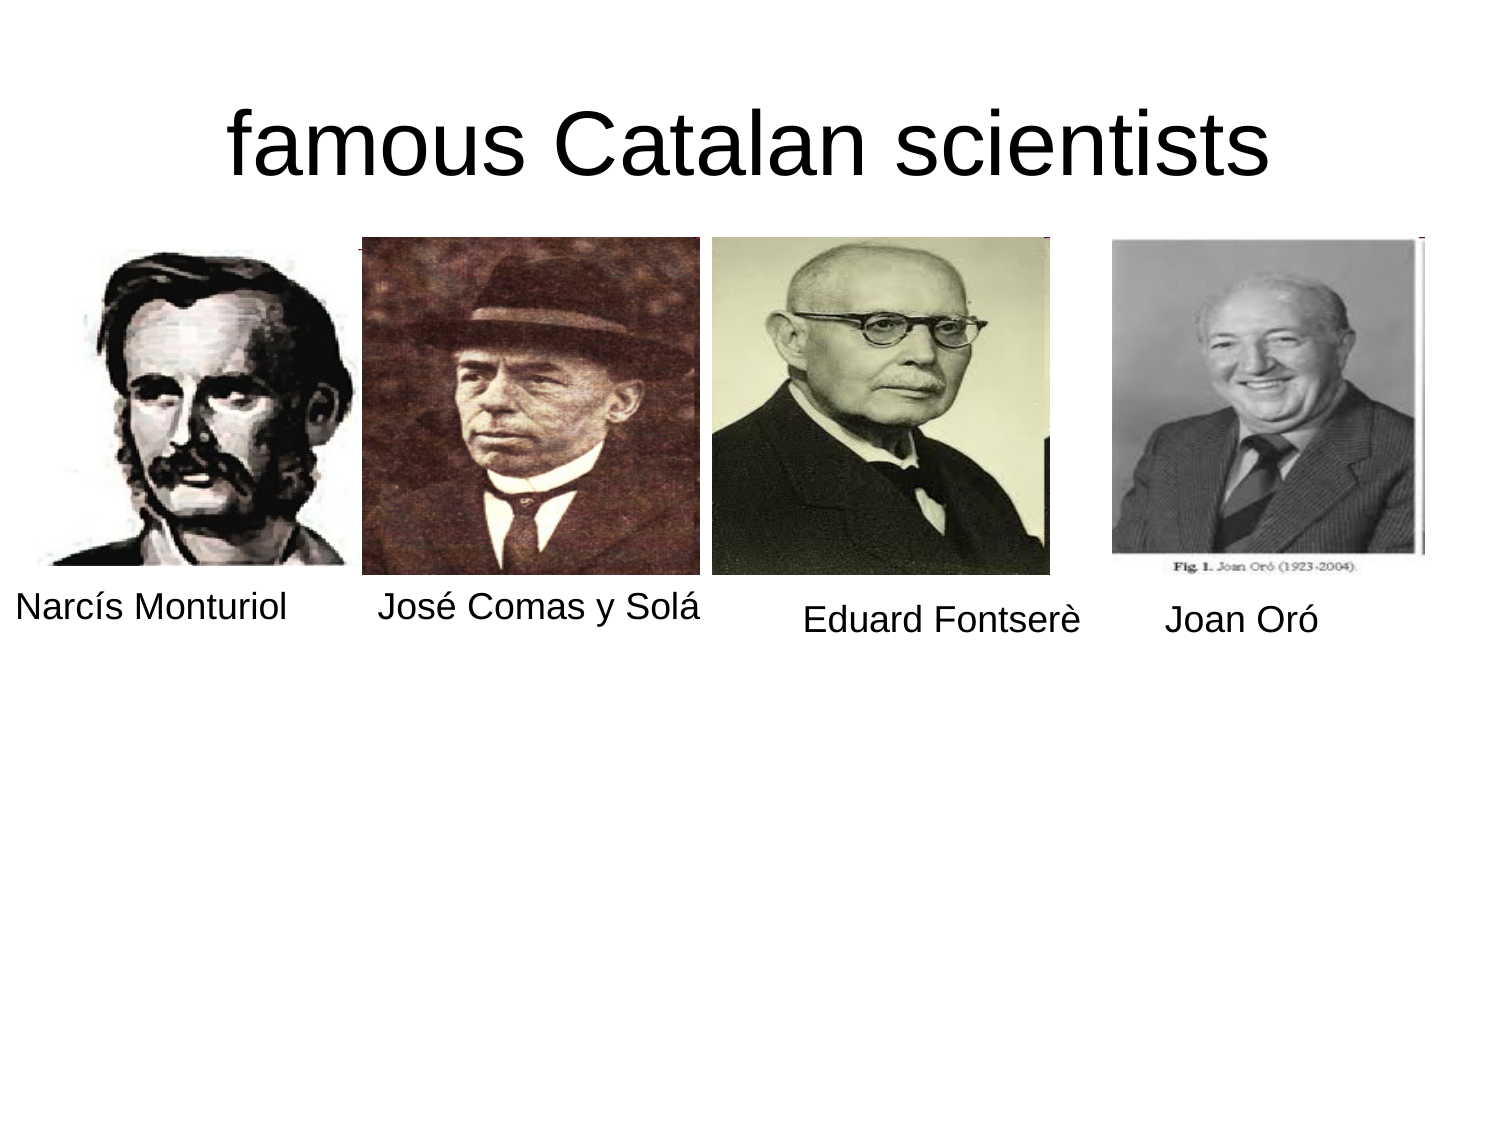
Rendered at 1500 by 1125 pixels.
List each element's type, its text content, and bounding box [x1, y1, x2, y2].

text_box Narcís Monturiol [0, 574, 303, 635]
text_box Joan Oró [1150, 587, 1334, 648]
picture [1112, 237, 1425, 575]
picture [712, 237, 1050, 575]
title famous Catalan scientists [75, 45, 1425, 233]
text_box Eduard Fontserè [787, 587, 1097, 648]
picture [37, 237, 700, 574]
text_box José Comas y Solá [362, 574, 716, 635]
